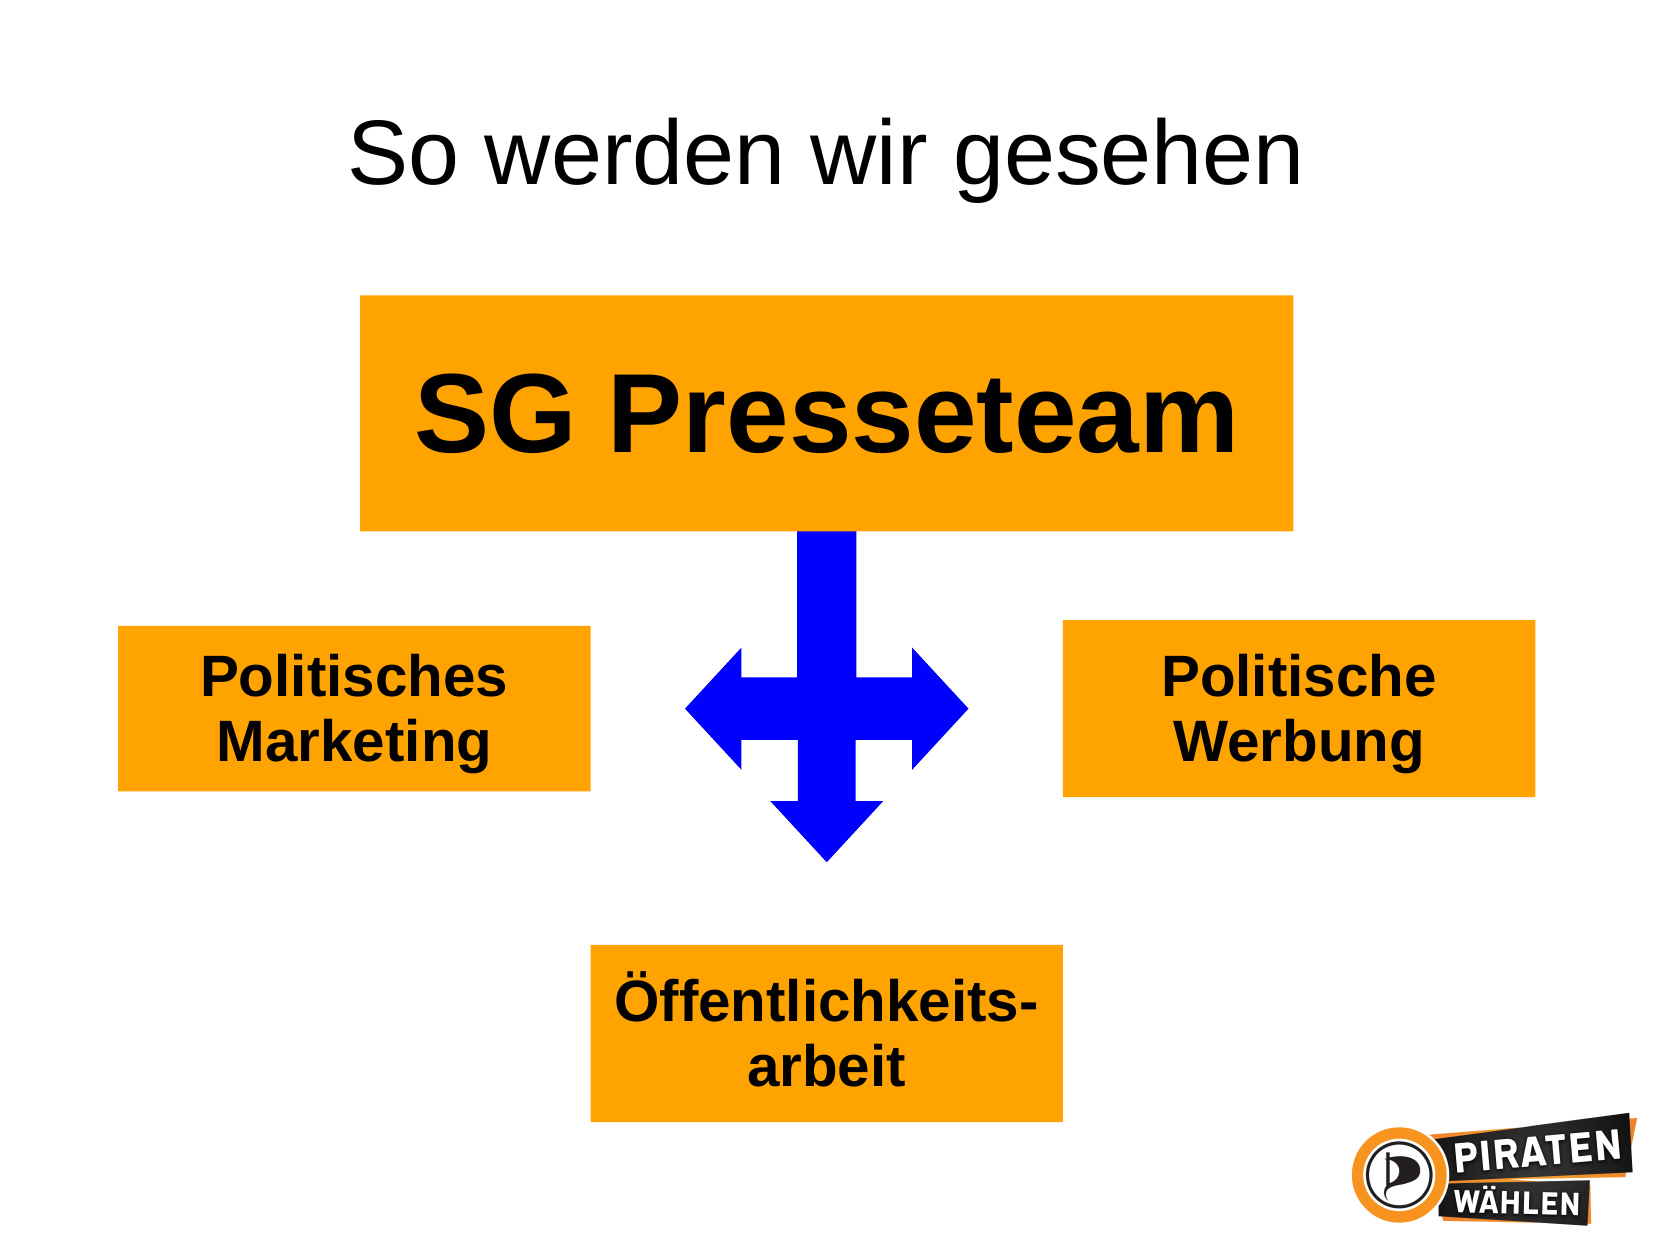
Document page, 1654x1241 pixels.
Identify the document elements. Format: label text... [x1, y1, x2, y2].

title So werden wir gesehen [82, 49, 1571, 257]
text_box Politisches Marketing [118, 625, 591, 792]
text_box SG Presseteam [360, 295, 1294, 532]
text_box [684, 532, 969, 863]
text_box Politische Werbung [1062, 620, 1536, 798]
text_box Öffentlichkeits- arbeit [590, 944, 1063, 1123]
picture [1337, 1098, 1654, 1241]
